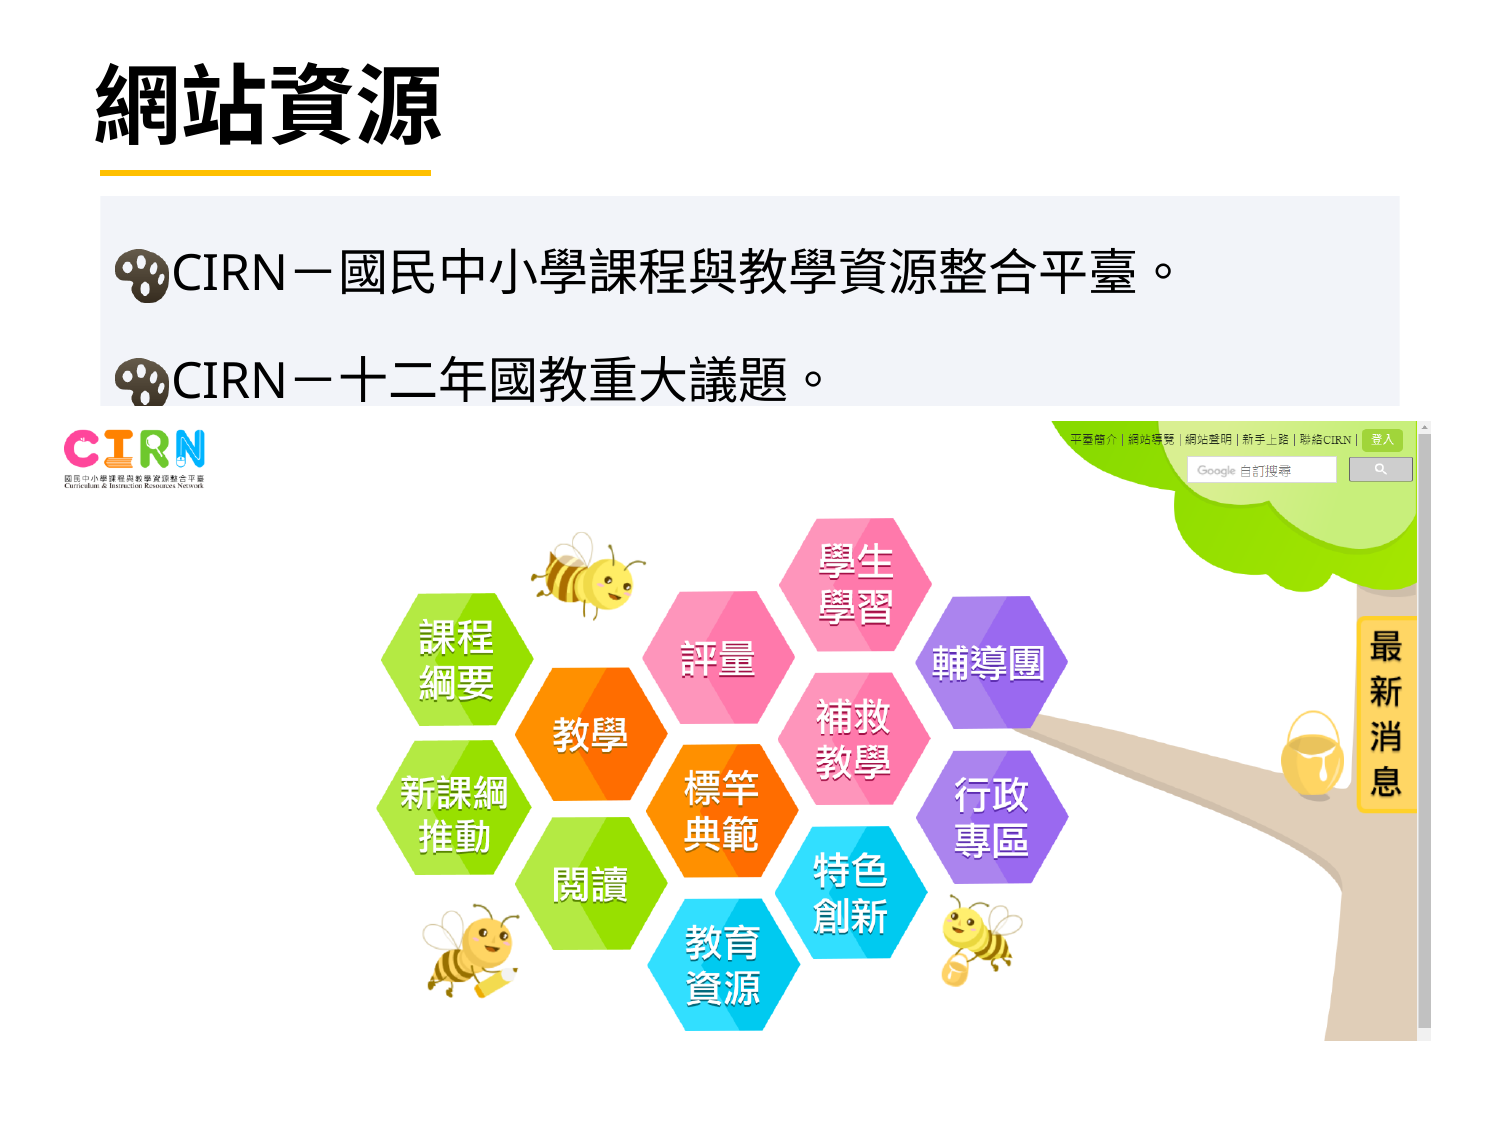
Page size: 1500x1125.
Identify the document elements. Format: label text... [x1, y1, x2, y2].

text_box CIRN－國民中小學課程與教學資源整合平臺。 CIRN－十二年國教重大議題。 [100, 196, 1400, 406]
picture [115, 358, 169, 406]
picture [115, 249, 169, 303]
text_box 網站資源 [78, 42, 459, 163]
picture [53, 420, 1432, 1041]
